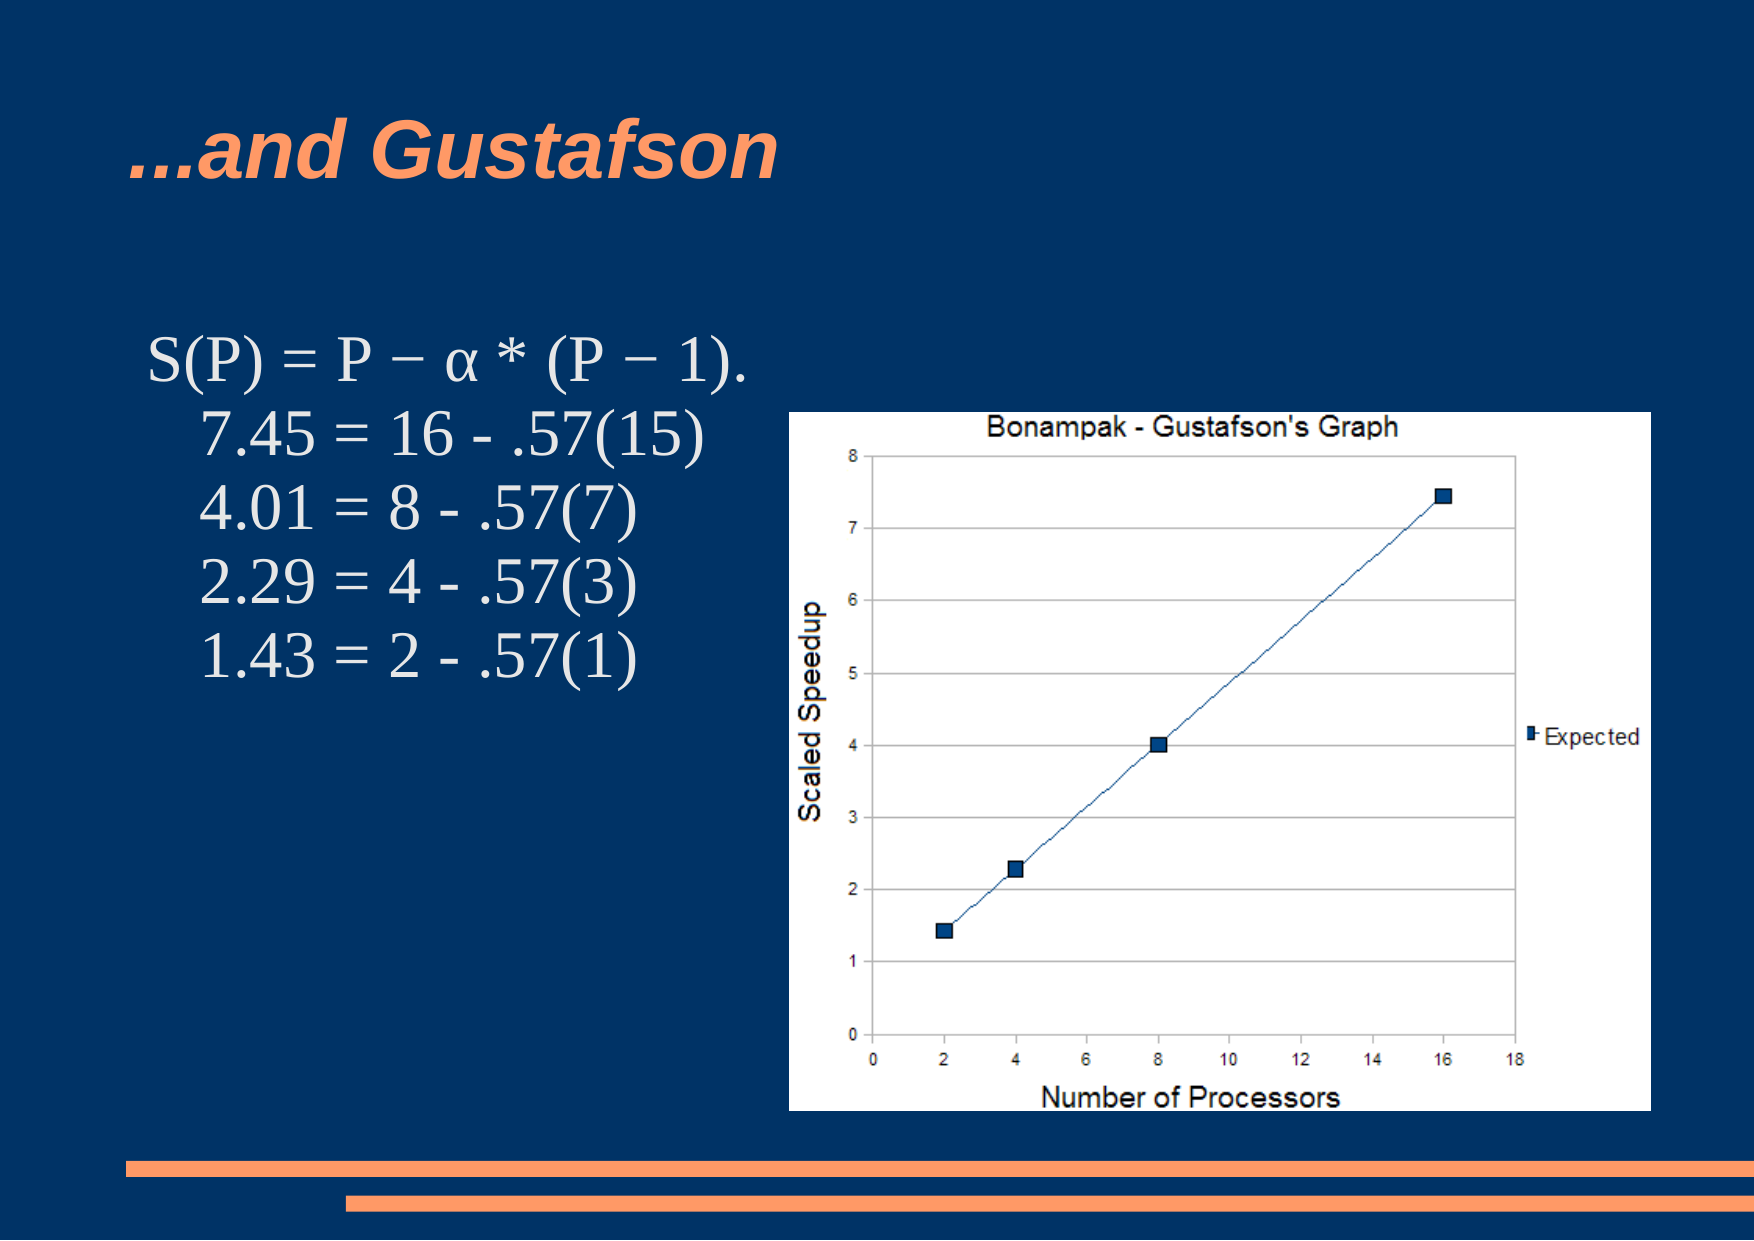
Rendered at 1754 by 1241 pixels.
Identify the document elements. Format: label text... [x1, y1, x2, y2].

title ...and Gustafson [128, 46, 1627, 254]
list S(P) = P − α * (P − 1). 7.45 = 16 - .57(15) 4.01 = 8 - .57(7) 2.29 = 4 - .57(3) 1.43 = 2 - .57(1) [128, 322, 874, 1133]
picture [789, 412, 1651, 1111]
